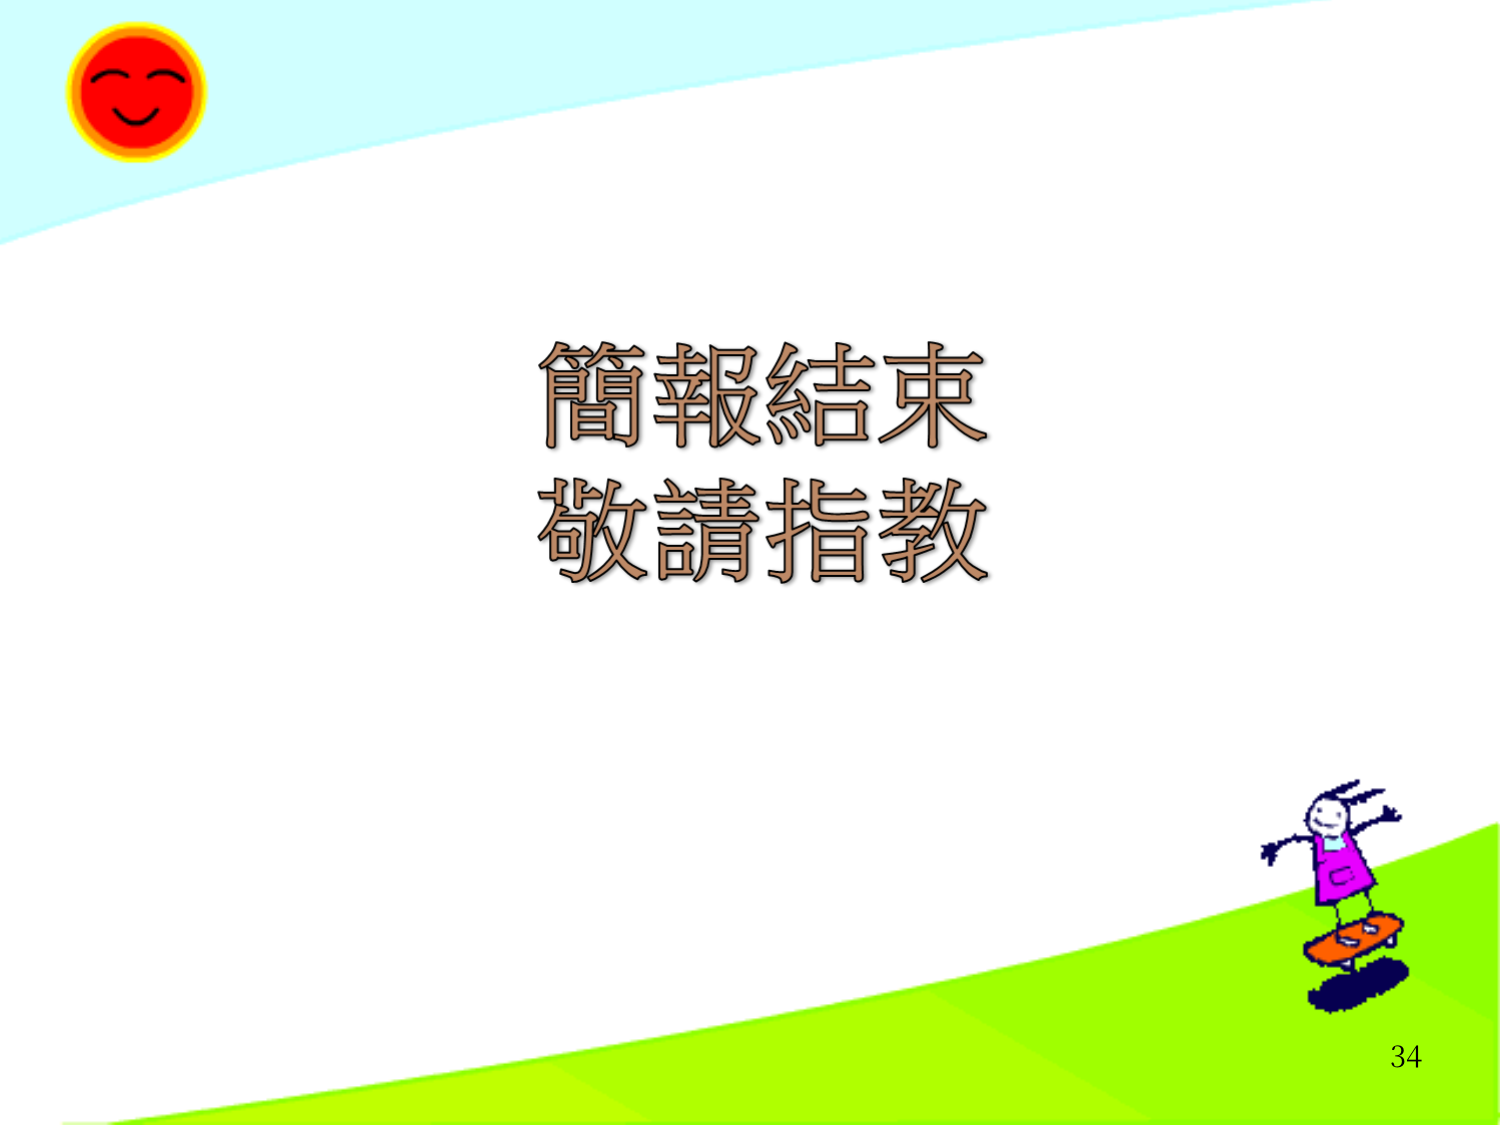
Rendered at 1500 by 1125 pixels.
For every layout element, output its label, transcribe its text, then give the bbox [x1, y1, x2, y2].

picture [0, 0, 1500, 1125]
text_box <number> [1125, 1025, 1438, 1088]
